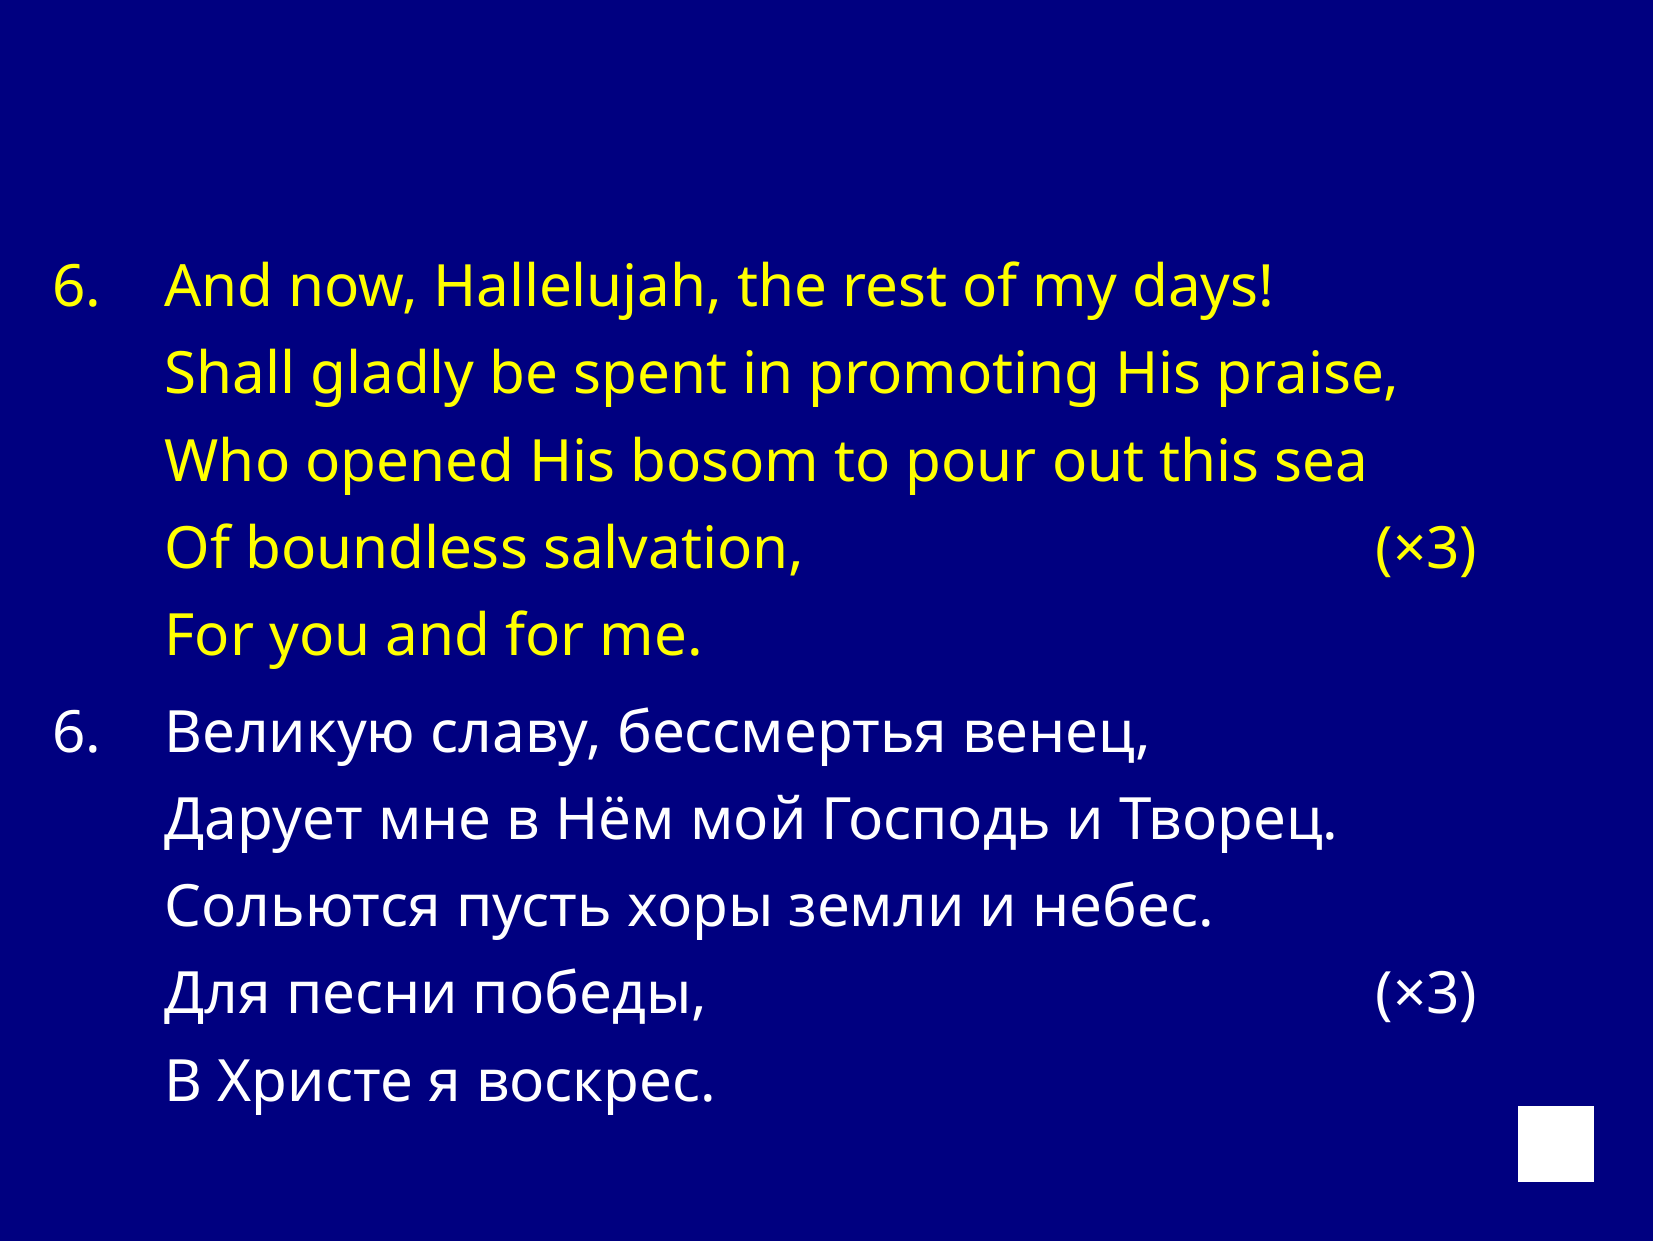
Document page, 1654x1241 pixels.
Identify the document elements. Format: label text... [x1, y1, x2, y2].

text_box 6. And now, Hallelujah, the rest of my days! Shall gladly be spent in promoting His praise, Who opened His bosom to pour out this sea Of boundless salvation, (×3) For you and for me. [37, 150, 1653, 638]
text_box 6. Великую славу, бессмертья венец, Дарует мне в Нём мой Господь и Творец. Сольются пусть хоры земли и небес. Для песни победы, (×3) В Христе я воскрес. [37, 675, 1653, 1163]
text_box [1518, 1163, 1594, 1182]
